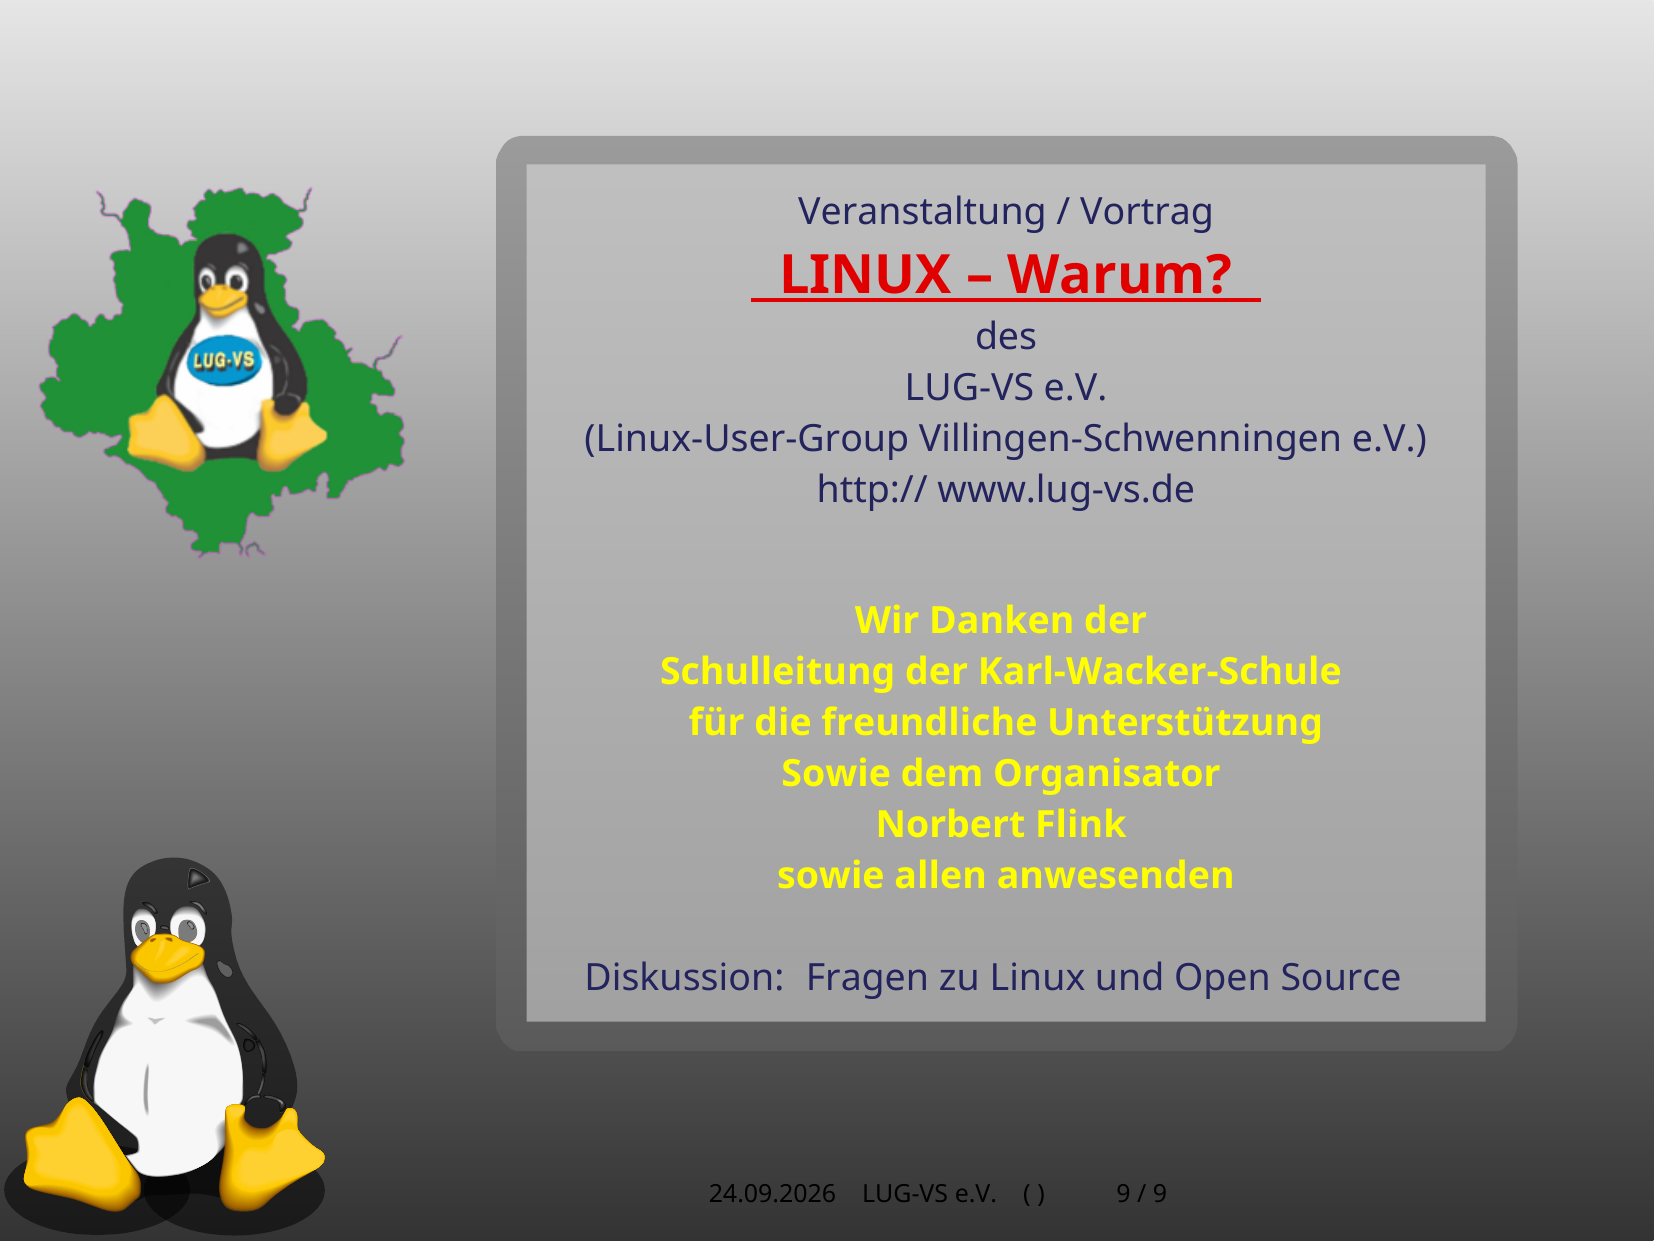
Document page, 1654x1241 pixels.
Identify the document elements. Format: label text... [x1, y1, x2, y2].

text_box Veranstaltung / Vortrag LINUX – Warum? des LUG-VS e.V. (Linux-User-Group Villingen-Schwenningen e.V.) http:// www.lug-vs.de Wir Danken der Schulleitung der Karl-Wacker-Schule für die freundliche Unterstützung Sowie dem Organisator Norbert Flink sowie allen anwesenden Diskussion: Fragen zu Linux und Open Source [526, 164, 1486, 1022]
text_box [496, 135, 1518, 1052]
picture [29, 177, 417, 562]
